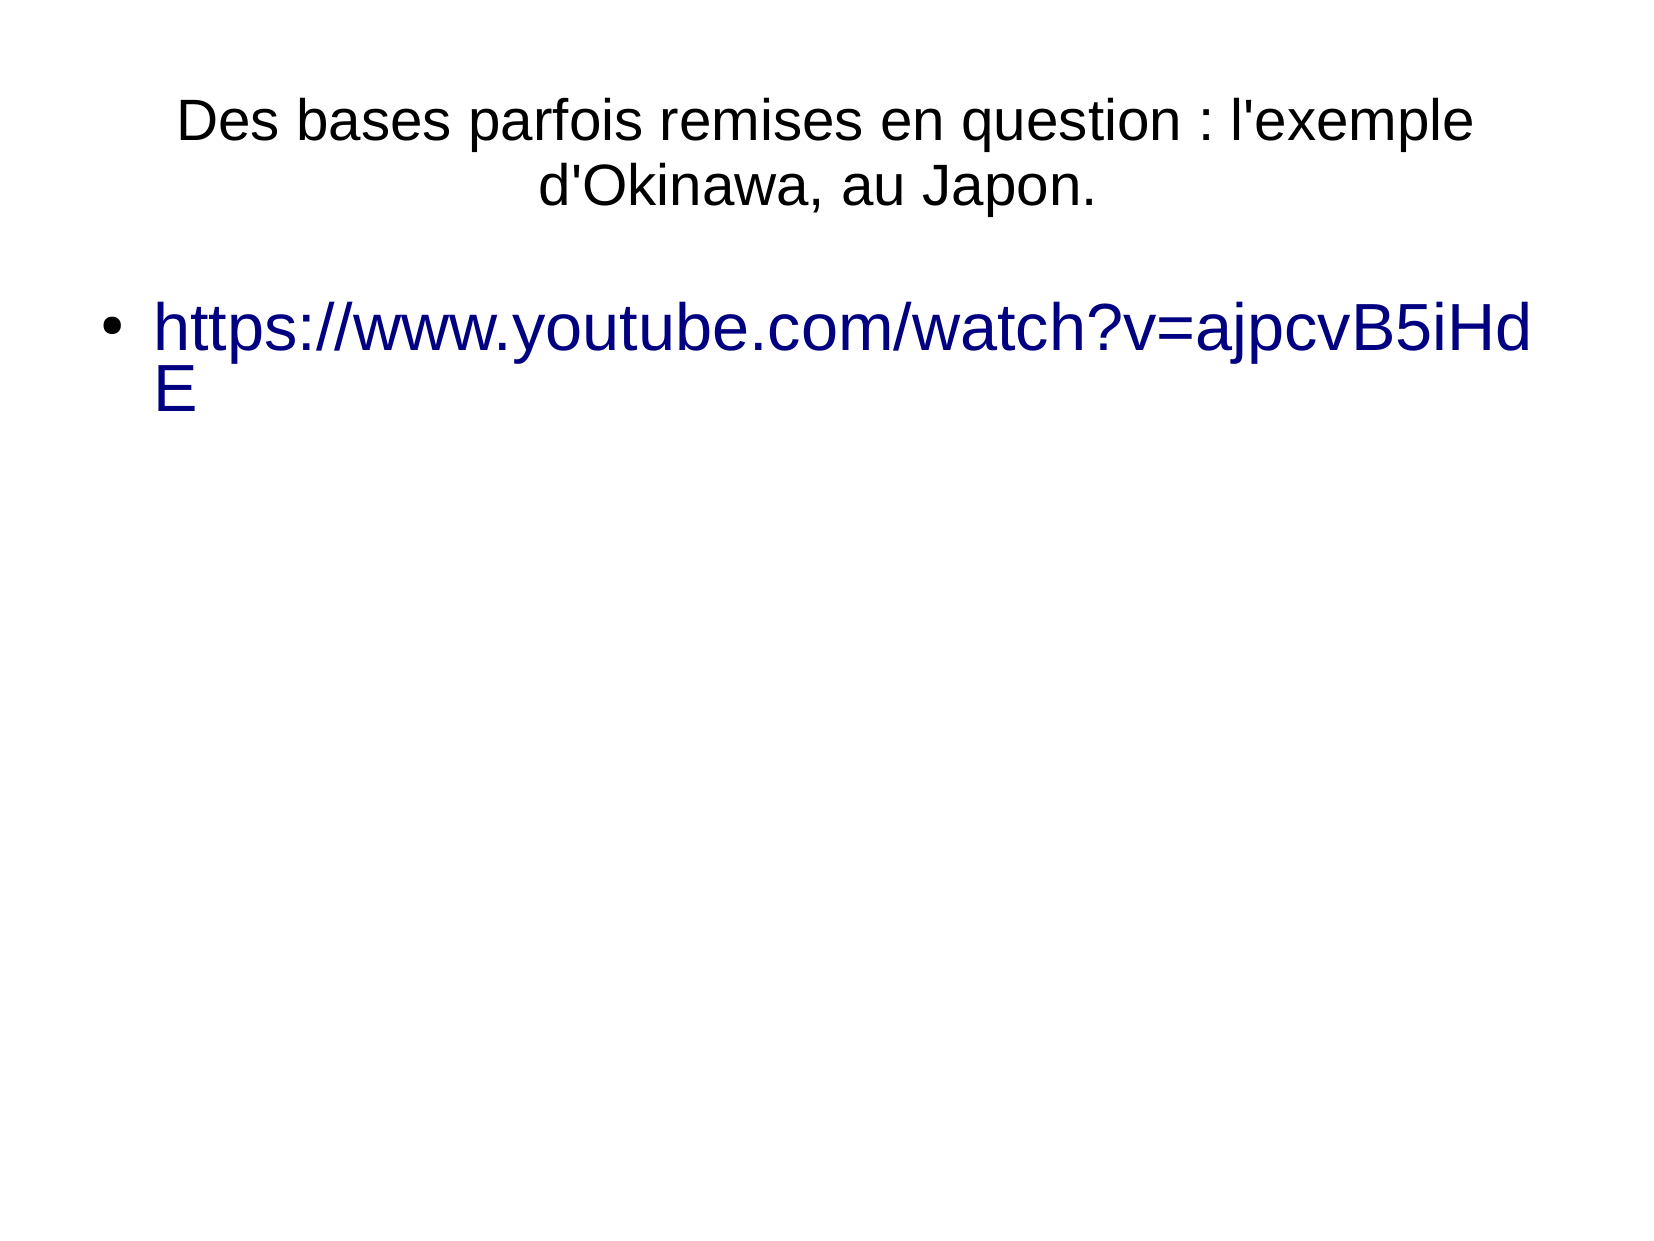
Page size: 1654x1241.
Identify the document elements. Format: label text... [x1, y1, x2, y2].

title Des bases parfois remises en question : l'exemple d'Okinawa, au Japon. [82, 49, 1571, 257]
list https://www.youtube.com/watch?v=ajpcvB5iHdE [82, 290, 1571, 1109]
